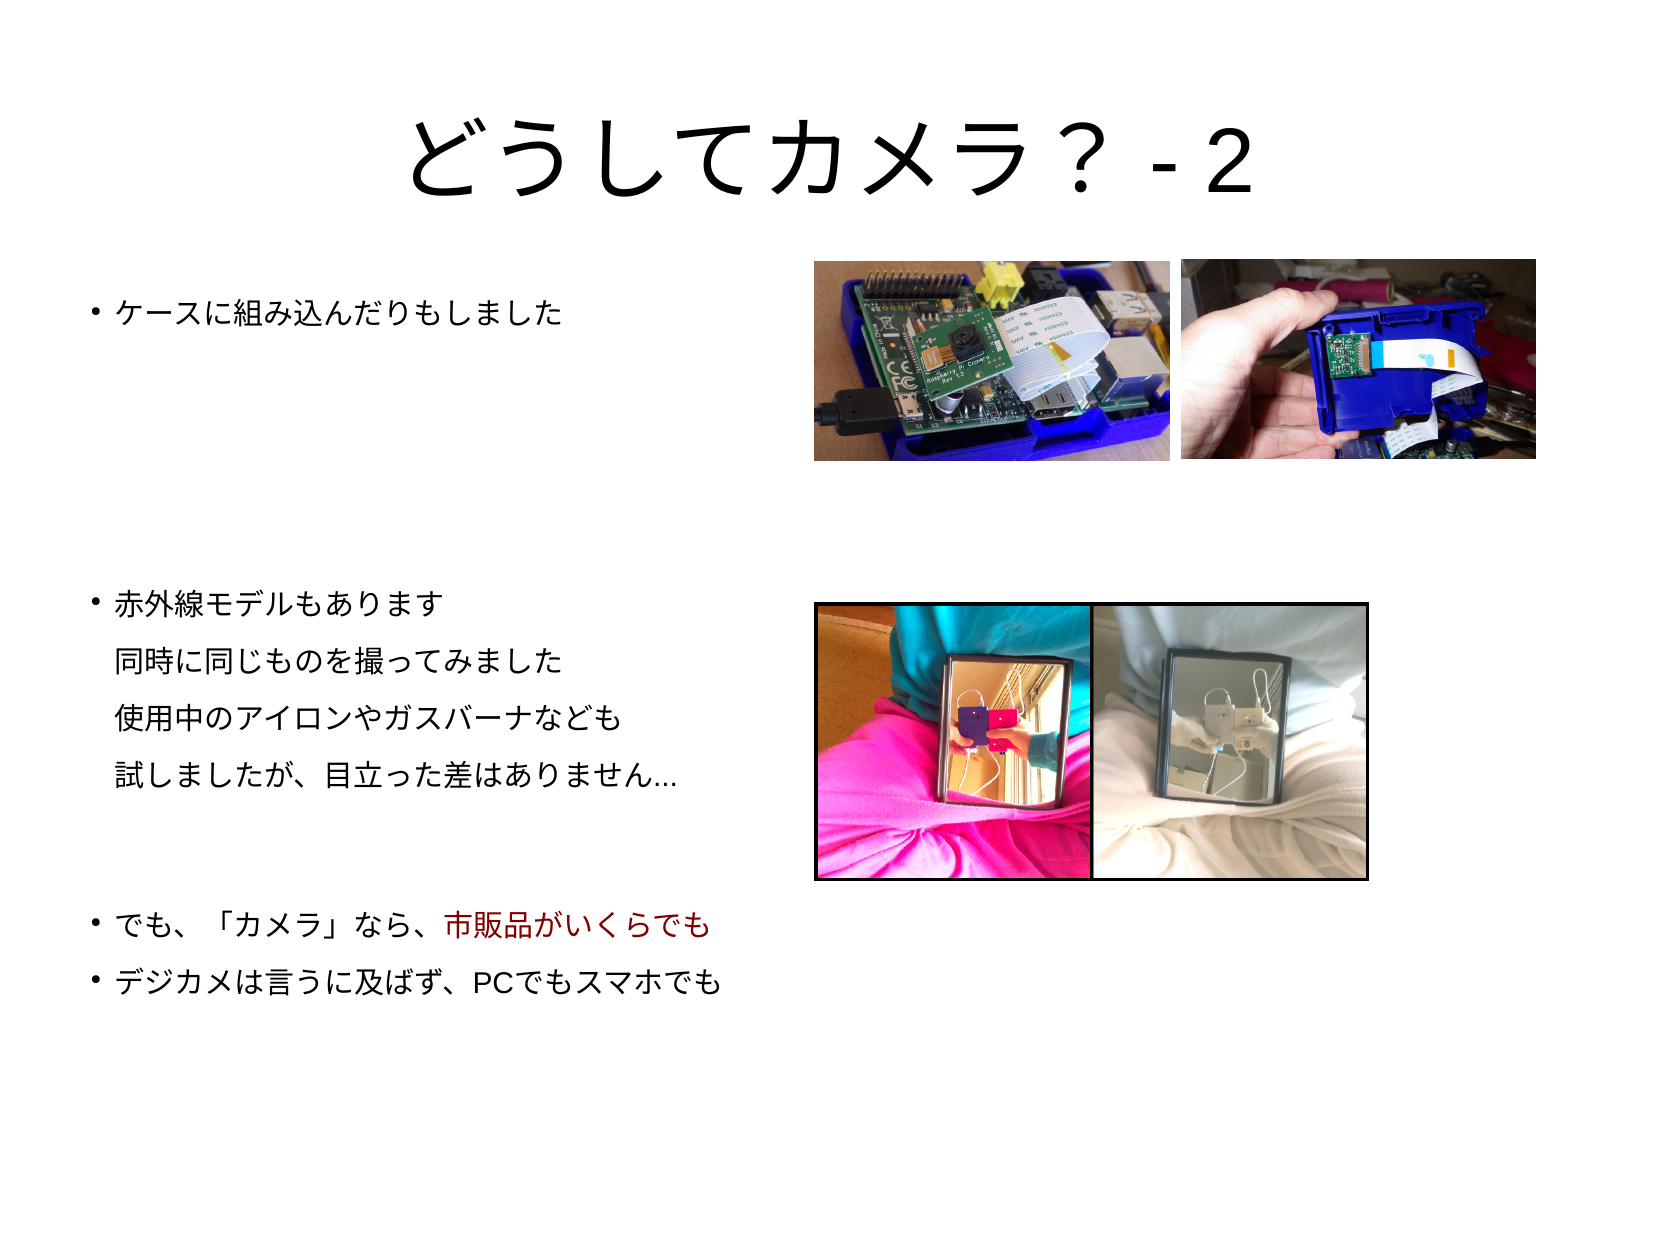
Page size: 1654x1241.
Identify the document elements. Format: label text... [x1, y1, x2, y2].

title どうしてカメラ？ - 2 [82, 49, 1571, 257]
picture [814, 261, 1170, 461]
picture [1181, 259, 1536, 459]
picture [814, 602, 1369, 881]
list ケースに組み込んだりもしました 赤外線モデルもあります 同時に同じものを撮ってみました 使用中のアイロンやガスバーナなども 試しましたが、目立った差はありません... でも、「カメラ」なら、市販品がいくらでも デジカメは言うに及ばず、PCでもスマホでも [82, 290, 1571, 1010]
